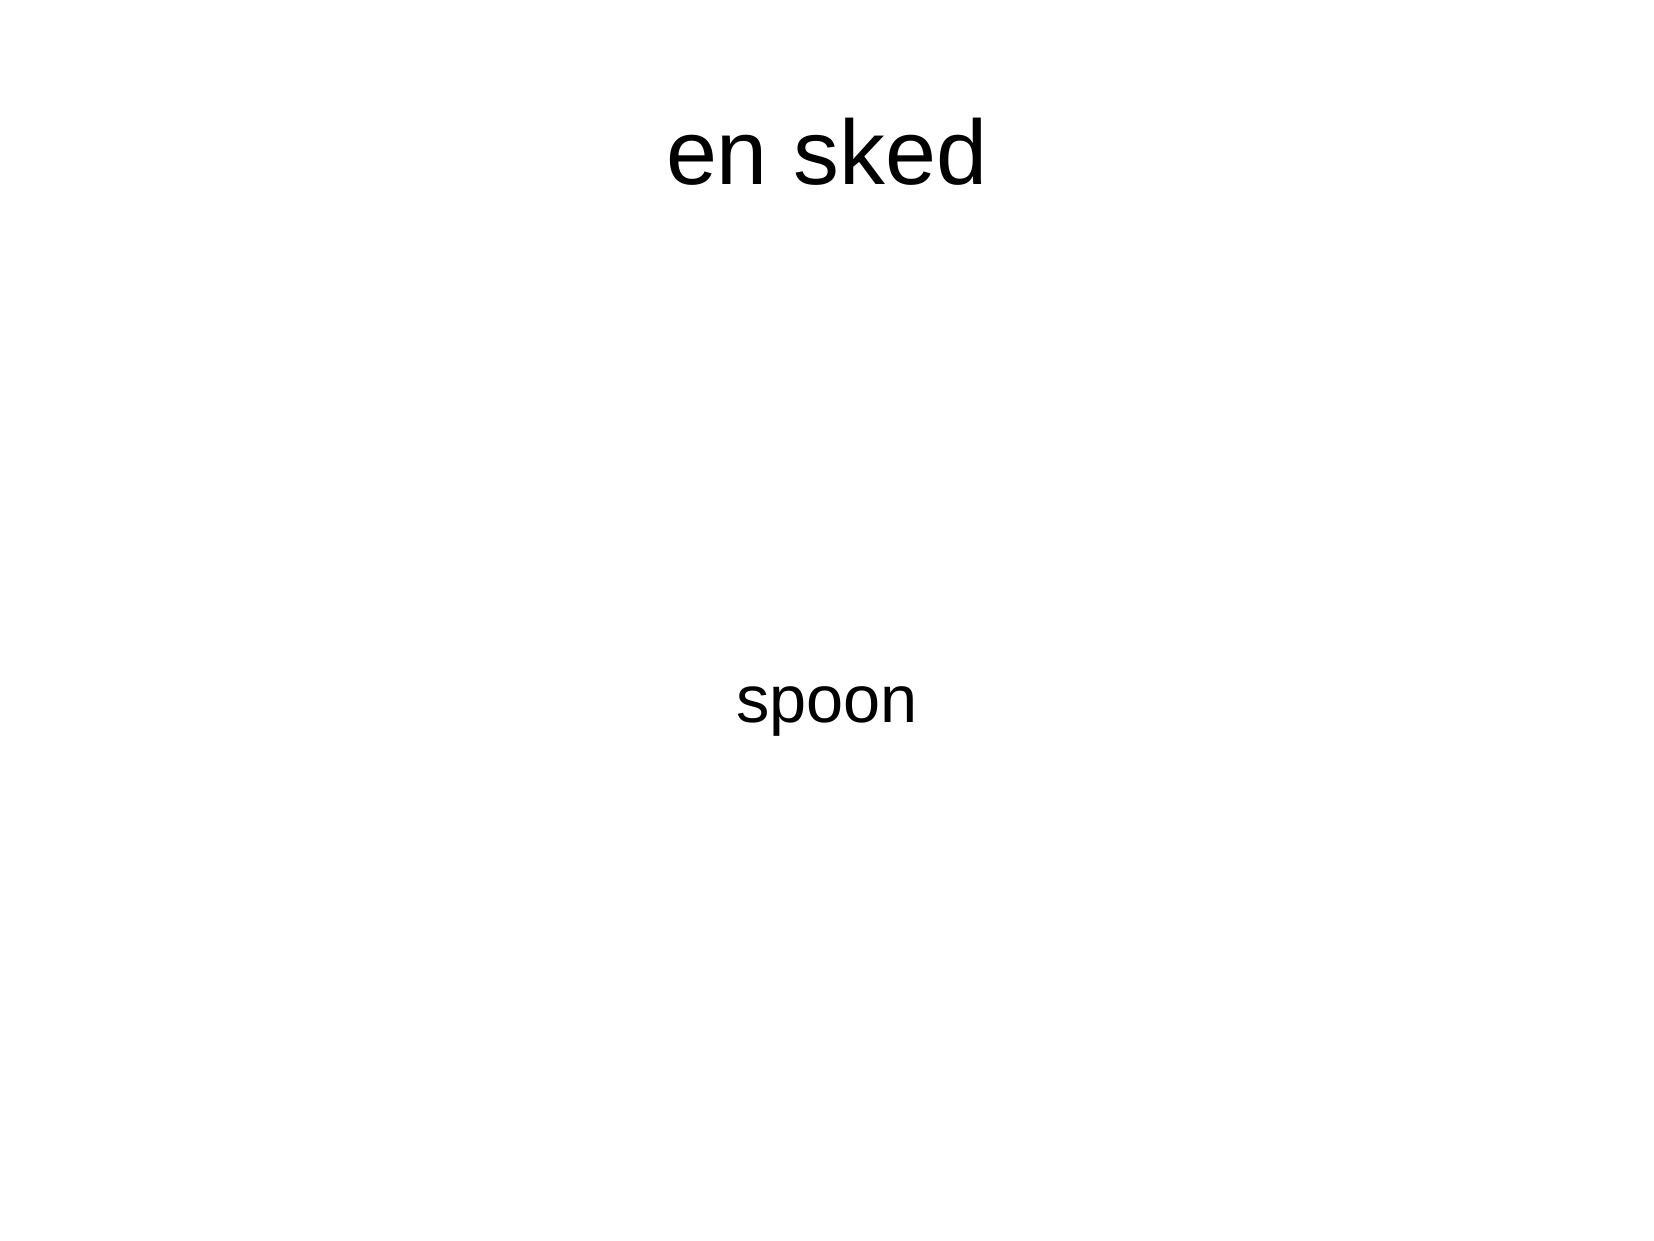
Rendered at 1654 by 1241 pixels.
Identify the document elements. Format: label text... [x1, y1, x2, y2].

subtitle spoon [82, 297, 1571, 1102]
title en sked [82, 56, 1571, 250]
